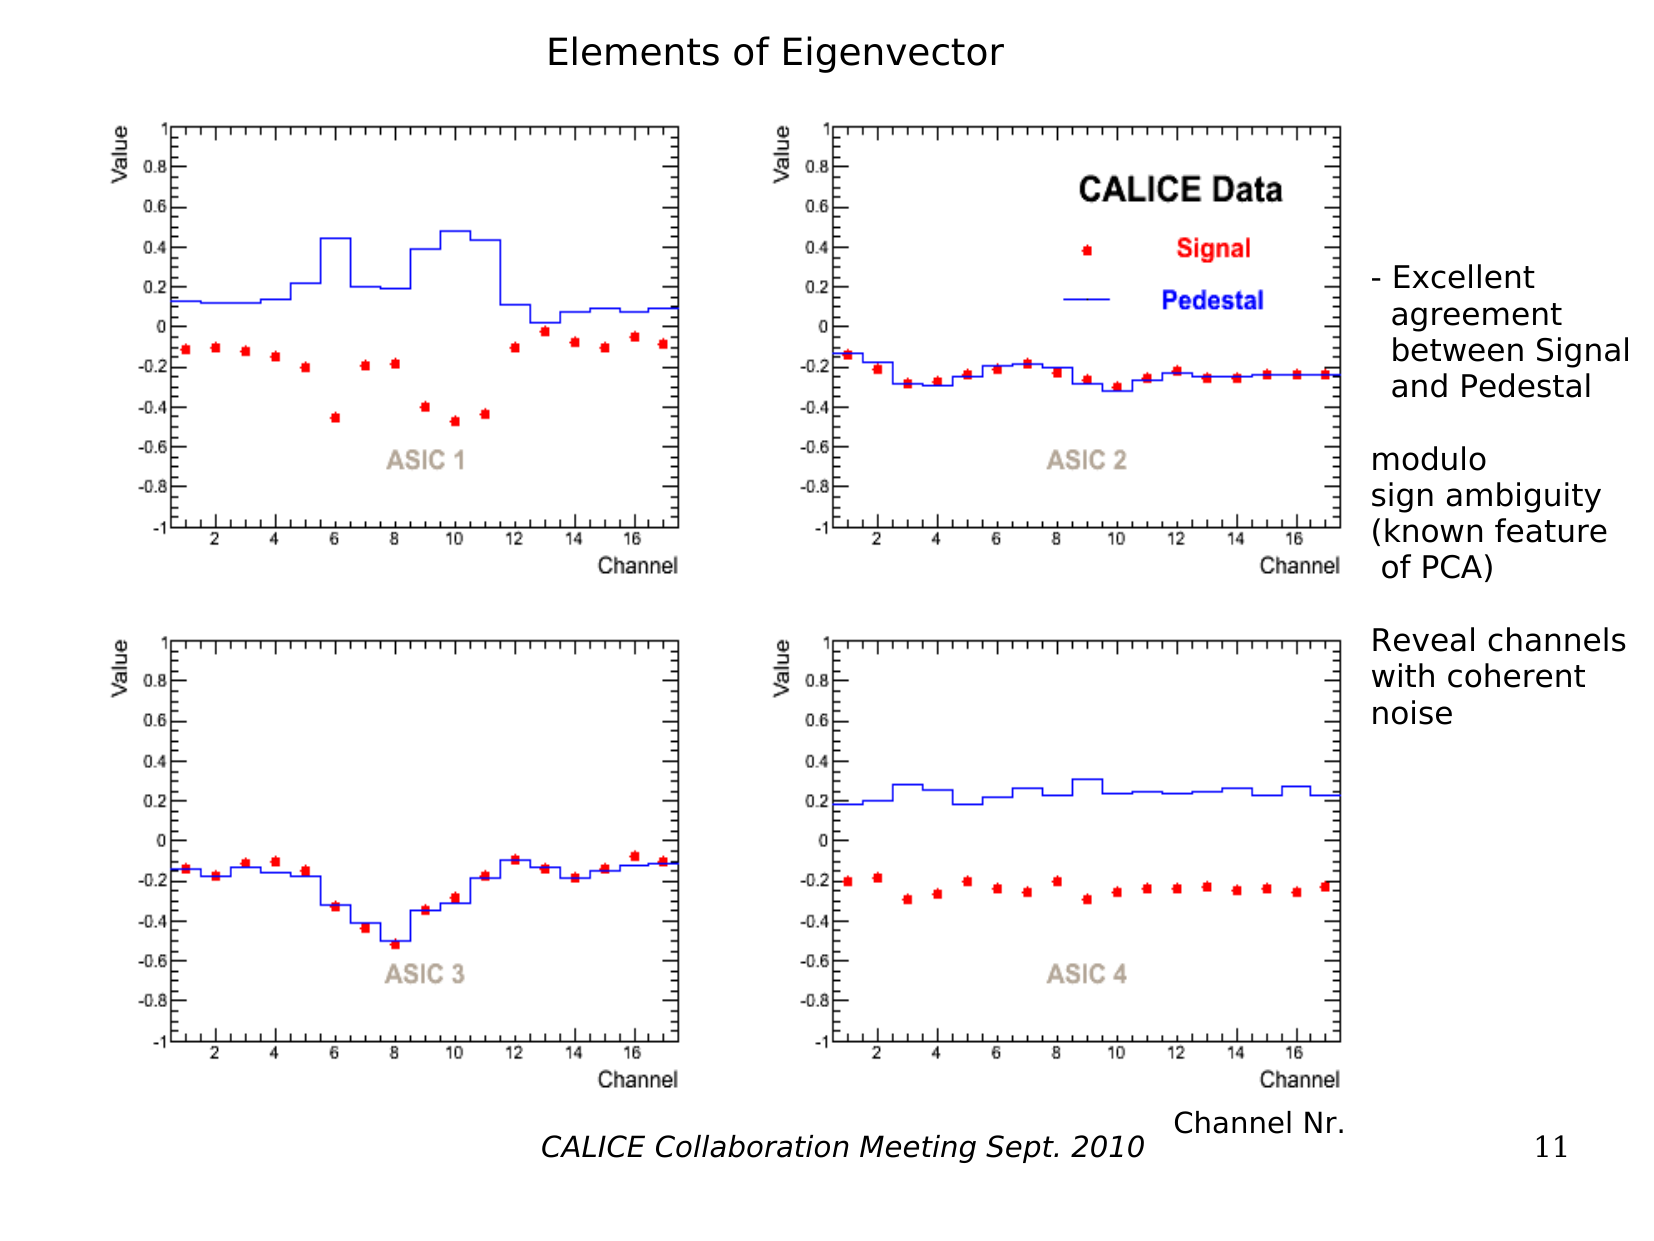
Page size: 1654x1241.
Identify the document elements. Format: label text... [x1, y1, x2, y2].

text_box [1312, 366, 1352, 450]
text_box - Excellent agreement between Signal and Pedestal modulo sign ambiguity (known feature of PCA) Reveal channels with coherent noise [1355, 252, 1647, 739]
text_box Channel Nr. [1158, 1099, 1362, 1149]
picture [64, 94, 1388, 1122]
text_box Elements of Eigenvector [495, 23, 1020, 82]
